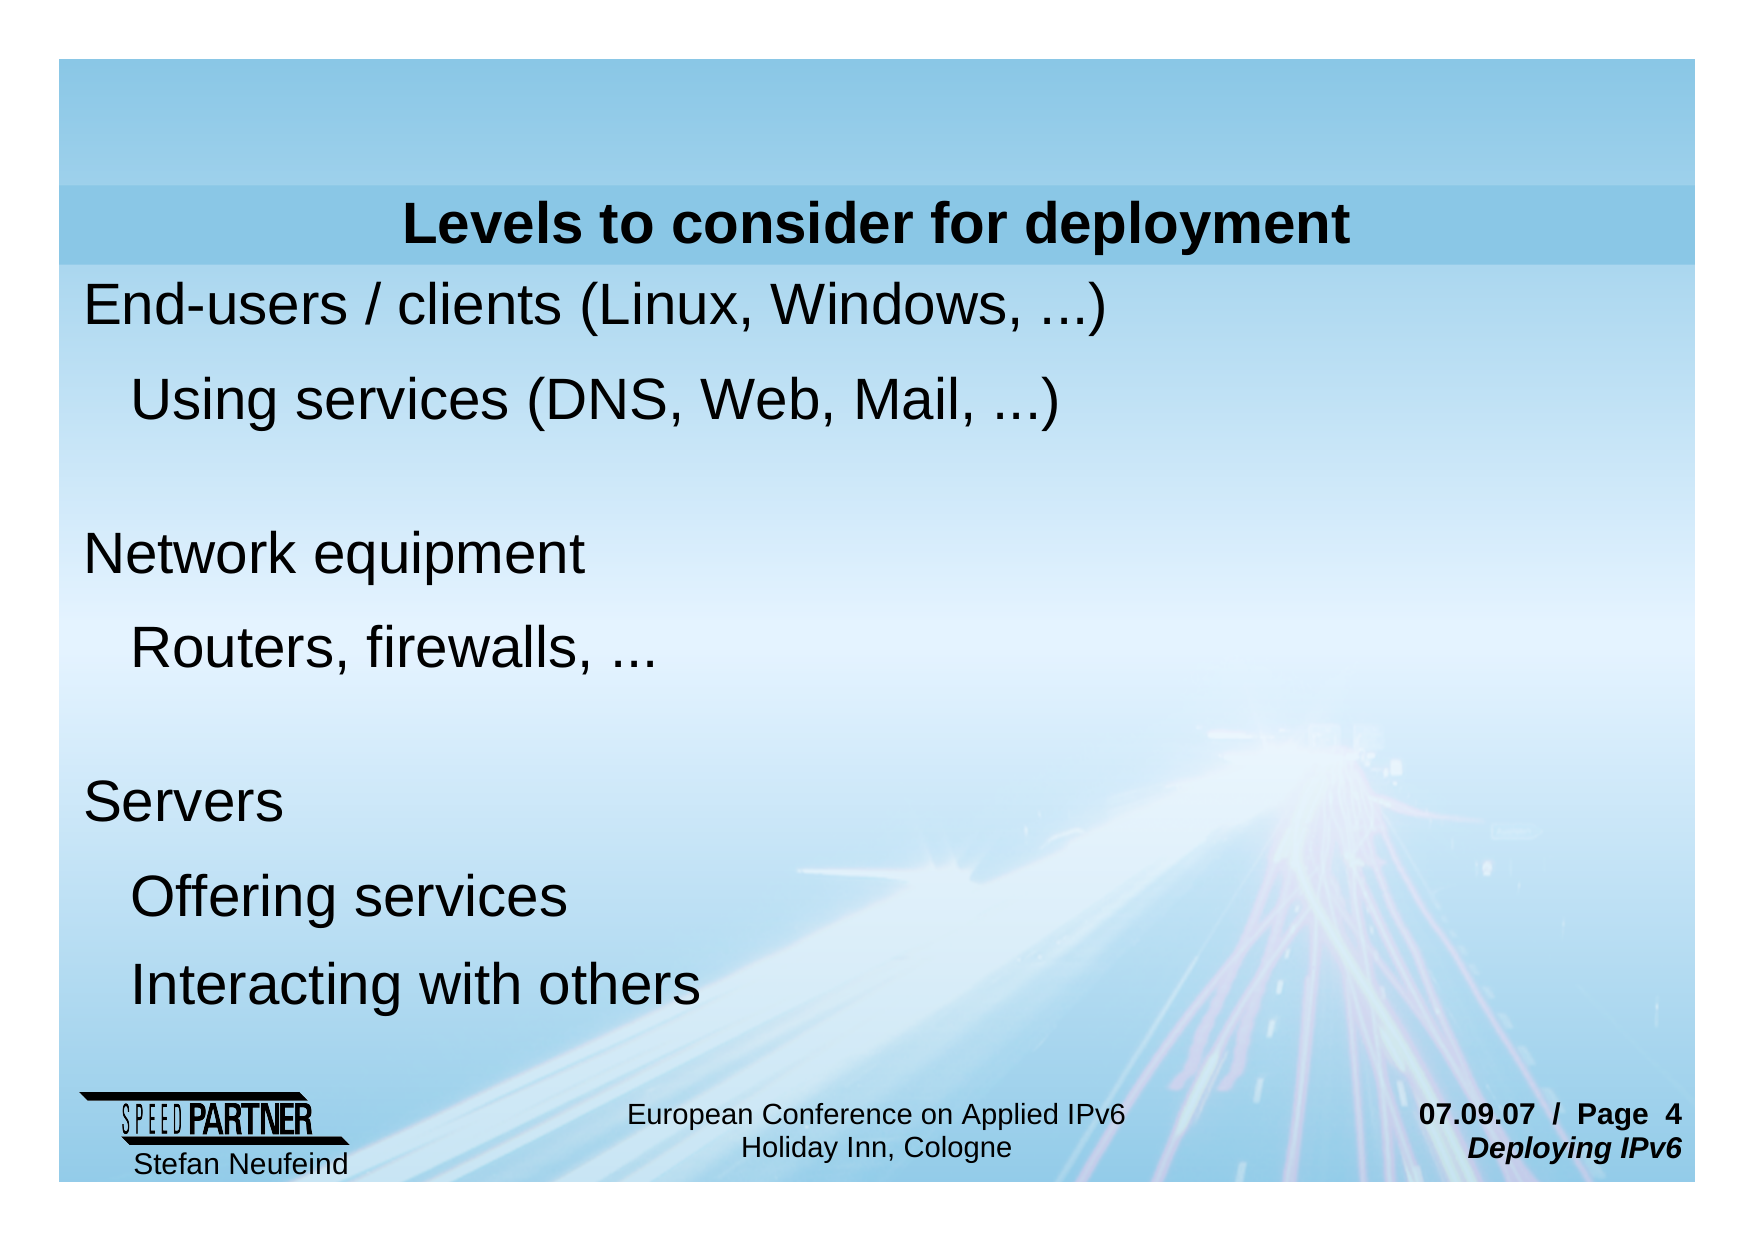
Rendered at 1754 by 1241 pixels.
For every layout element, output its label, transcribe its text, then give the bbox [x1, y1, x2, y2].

title Levels to consider for deployment [59, 190, 1695, 257]
picture [59, 265, 1695, 1182]
list End-users / clients (Linux, Windows, ...) Using services (DNS, Web, Mail, ...) Network equipment Routers, firewalls, ... Servers Offering services Interacting with others [71, 272, 1695, 1055]
picture [59, 59, 1695, 185]
